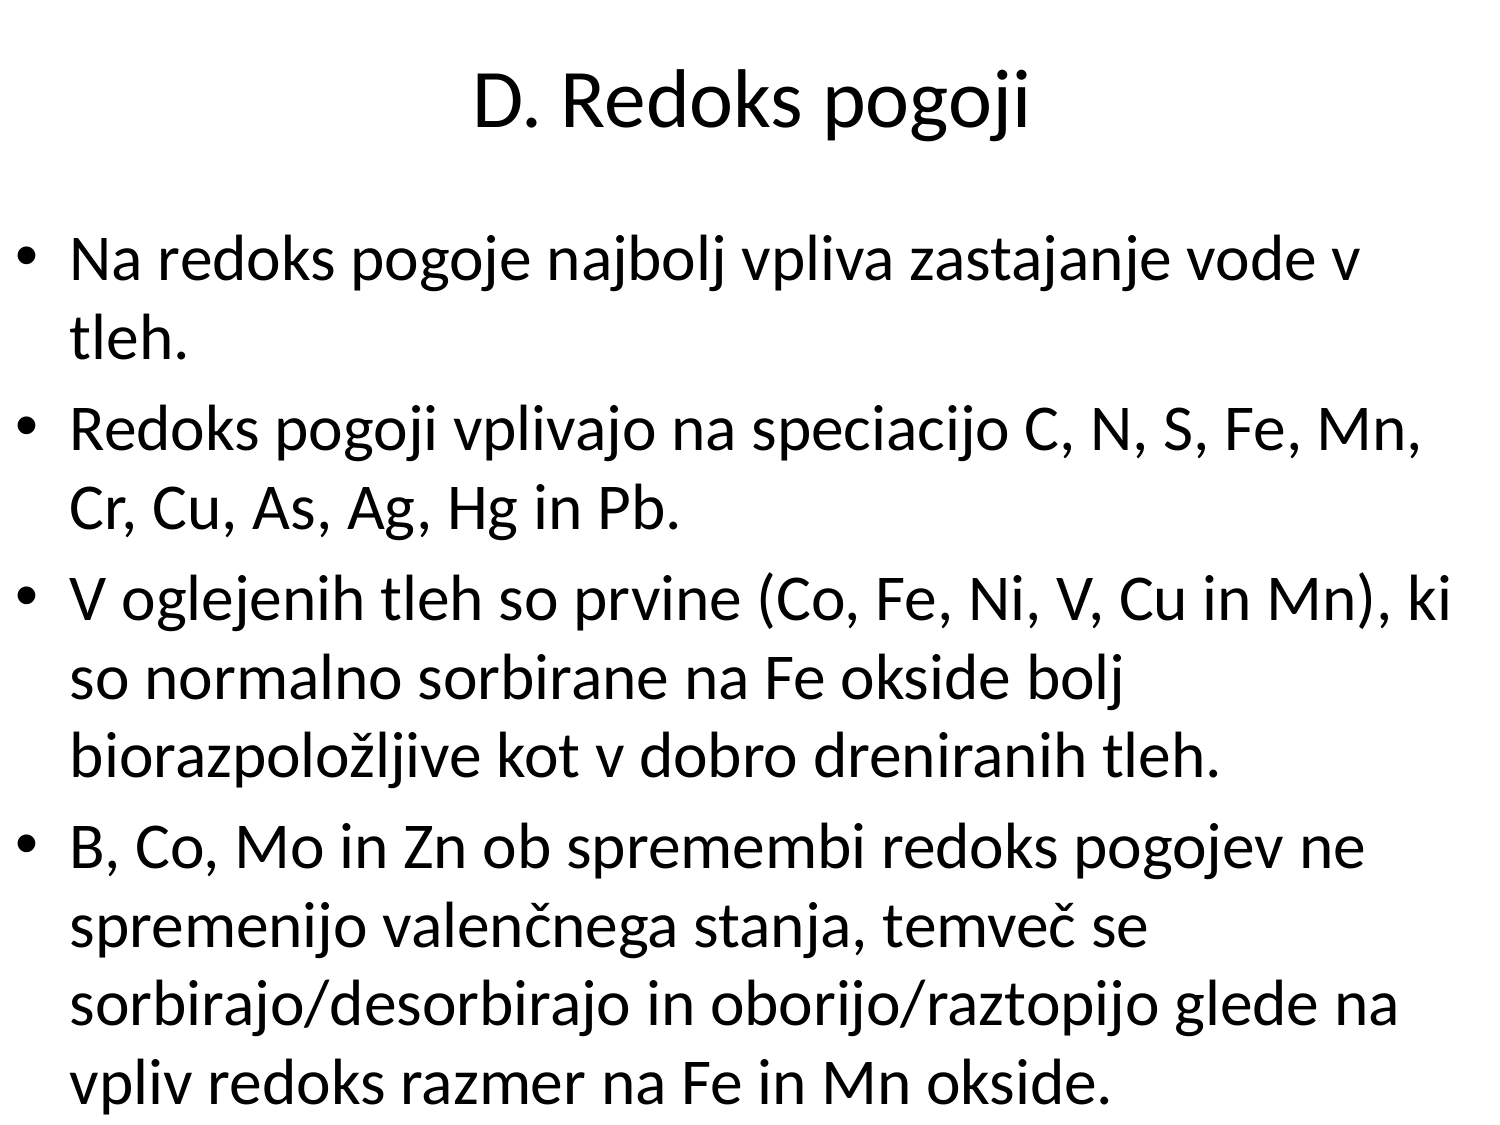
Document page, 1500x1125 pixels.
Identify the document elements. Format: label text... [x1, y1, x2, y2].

title D. Redoks pogoji [76, 0, 1427, 188]
list Na redoks pogoje najbolj vpliva zastajanje vode v tleh. Redoks pogoji vplivajo na speciacijo C, N, S, Fe, Mn, Cr, Cu, As, Ag, Hg in Pb. V oglejenih tleh so prvine (Co, Fe, Ni, V, Cu in Mn), ki so normalno sorbirane na Fe okside bolj biorazpoložljive kot v dobro dreniranih tleh. B, Co, Mo in Zn ob spremembi redoks pogojev ne spremenijo valenčnega stanja, temveč se sorbirajo/desorbirajo in oborijo/raztopijo glede na vpliv redoks razmer na Fe in Mn okside. [0, 208, 1500, 1125]
